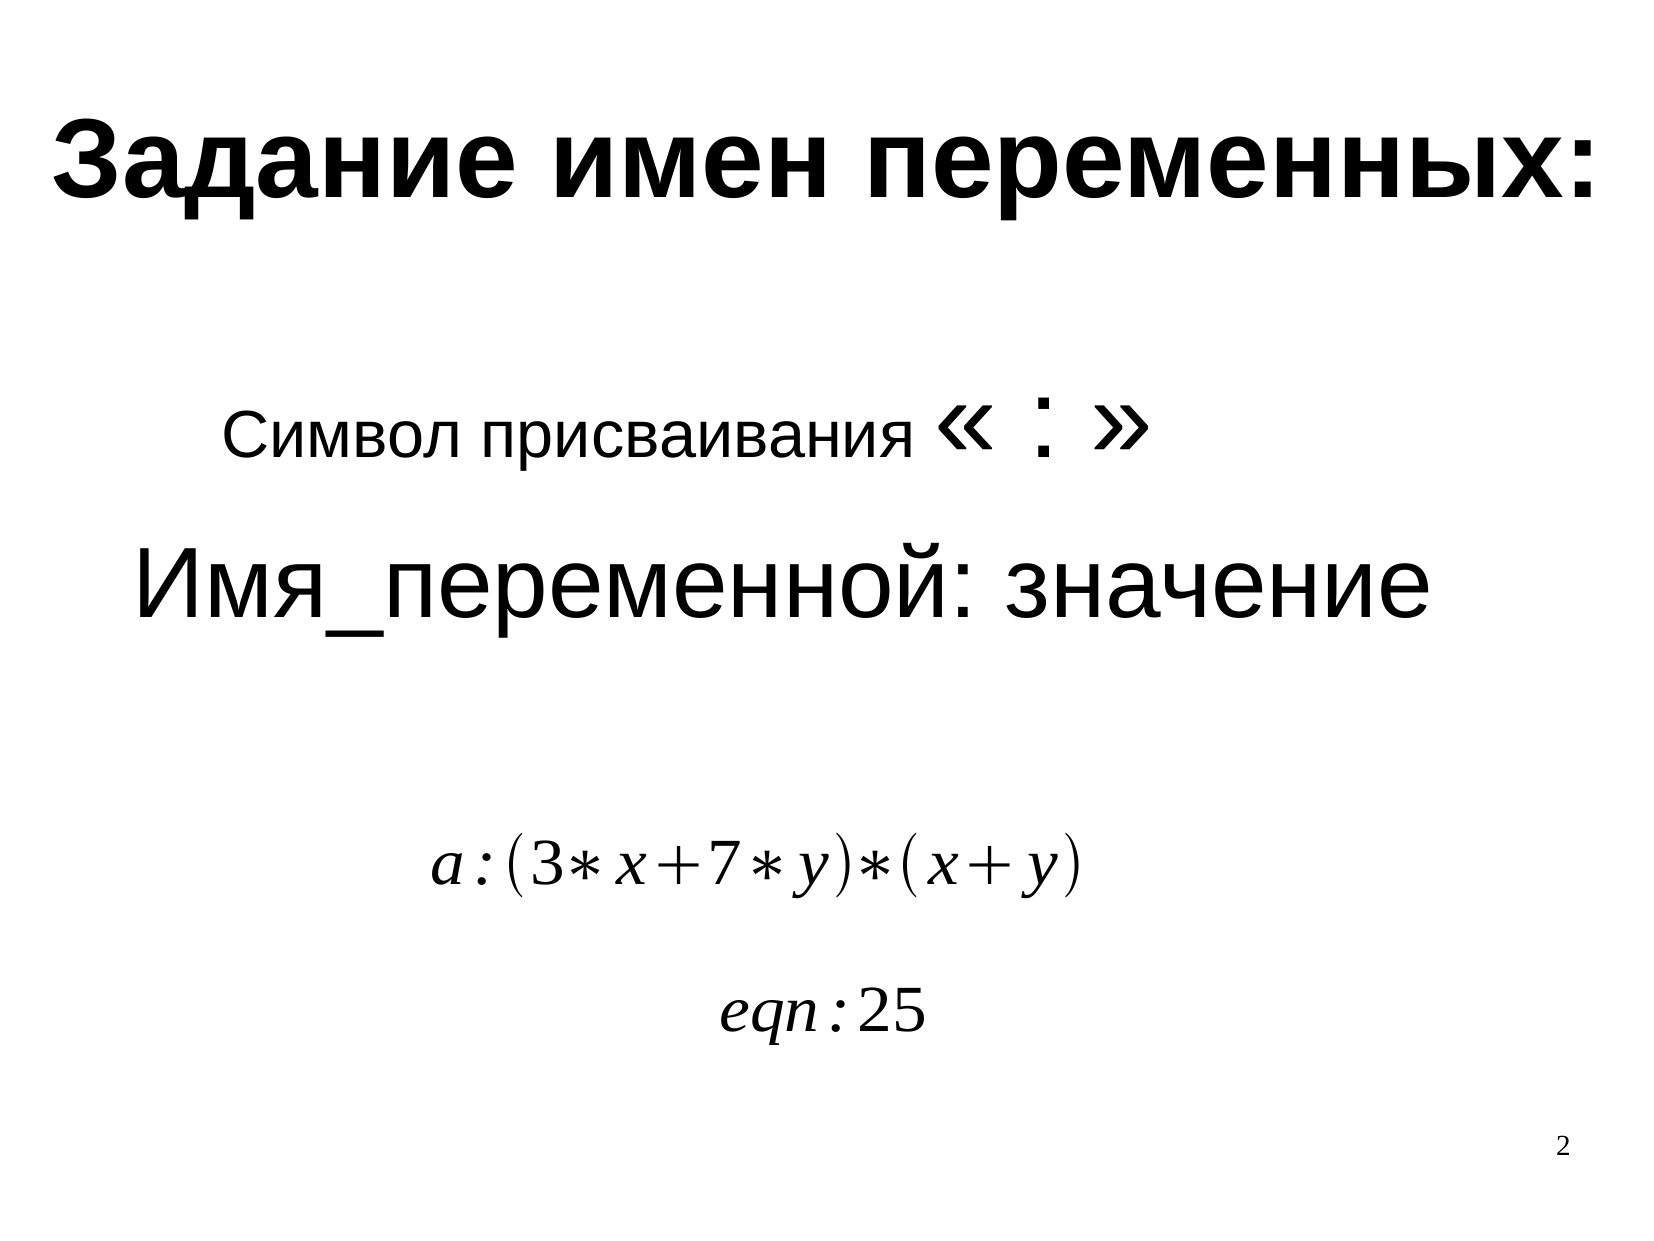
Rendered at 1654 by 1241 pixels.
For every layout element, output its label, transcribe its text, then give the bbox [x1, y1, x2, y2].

text_box Задание имен переменных: [29, 88, 1625, 229]
text_box [88, 413, 1447, 916]
chart [701, 974, 945, 1050]
text_box Имя_переменной: значение [118, 519, 1477, 647]
chart [413, 826, 1102, 902]
text_box Символ присваивания « : » [206, 348, 1300, 489]
